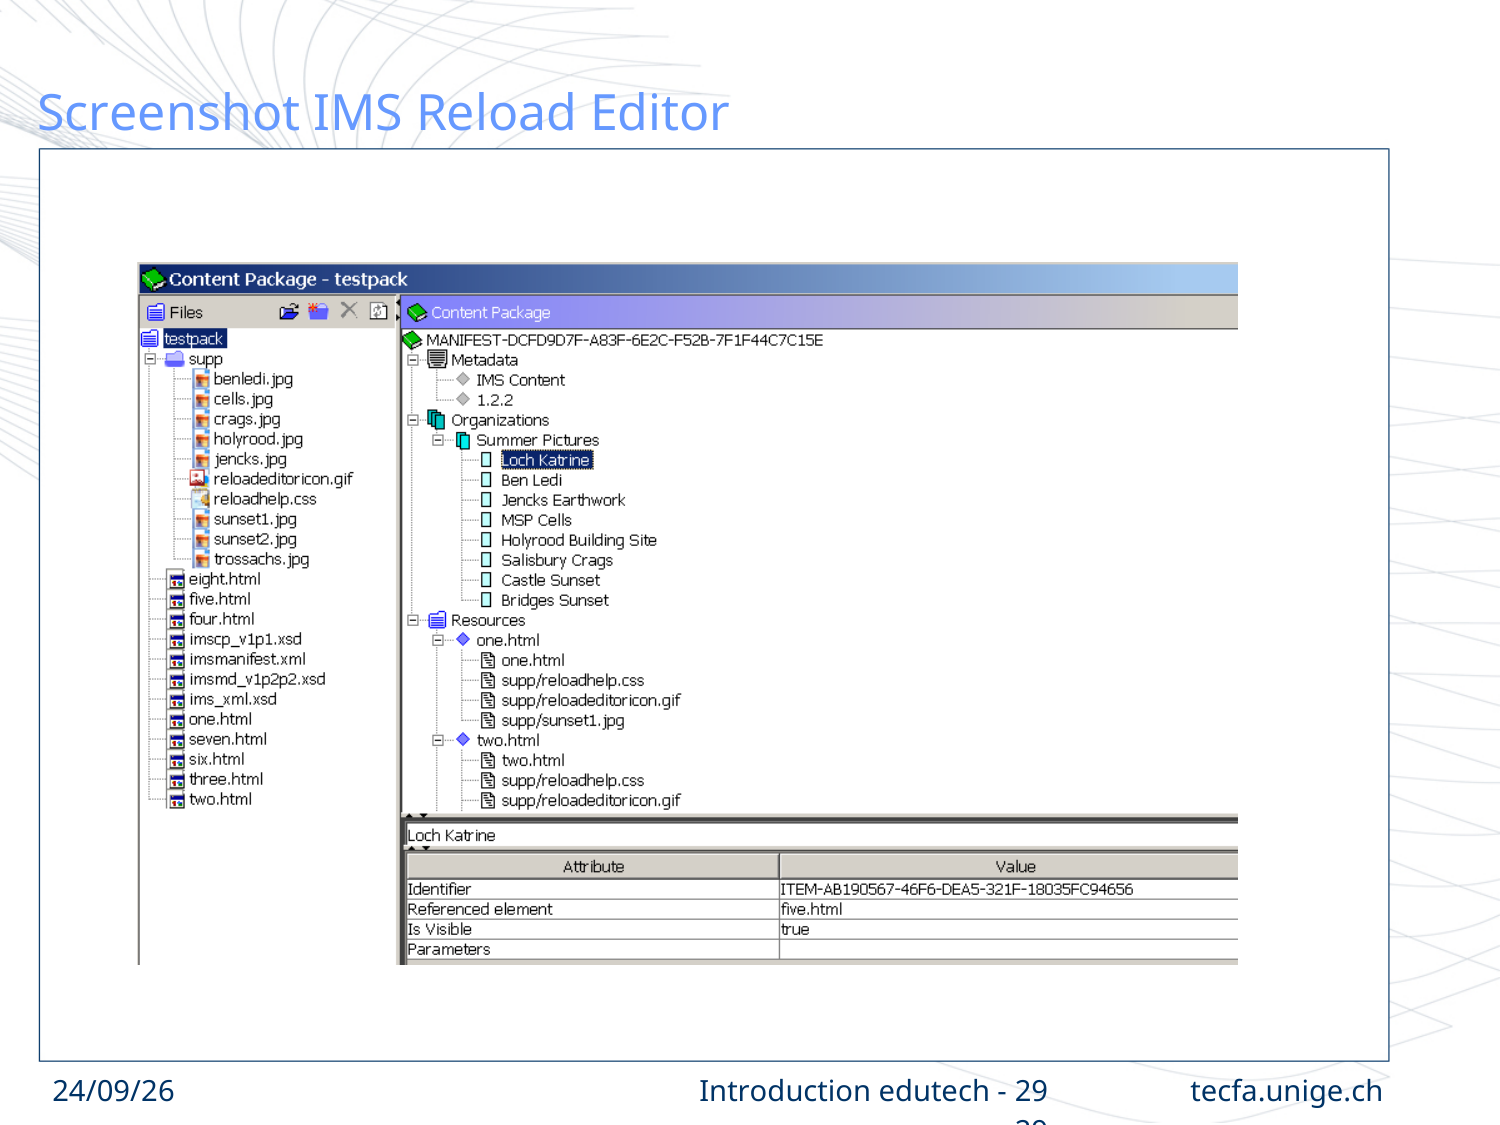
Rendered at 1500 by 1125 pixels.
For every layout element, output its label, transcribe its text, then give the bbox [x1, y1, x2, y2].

picture [0, 0, 1500, 1123]
title Screenshot IMS Reload Editor [37, 60, 1313, 161]
